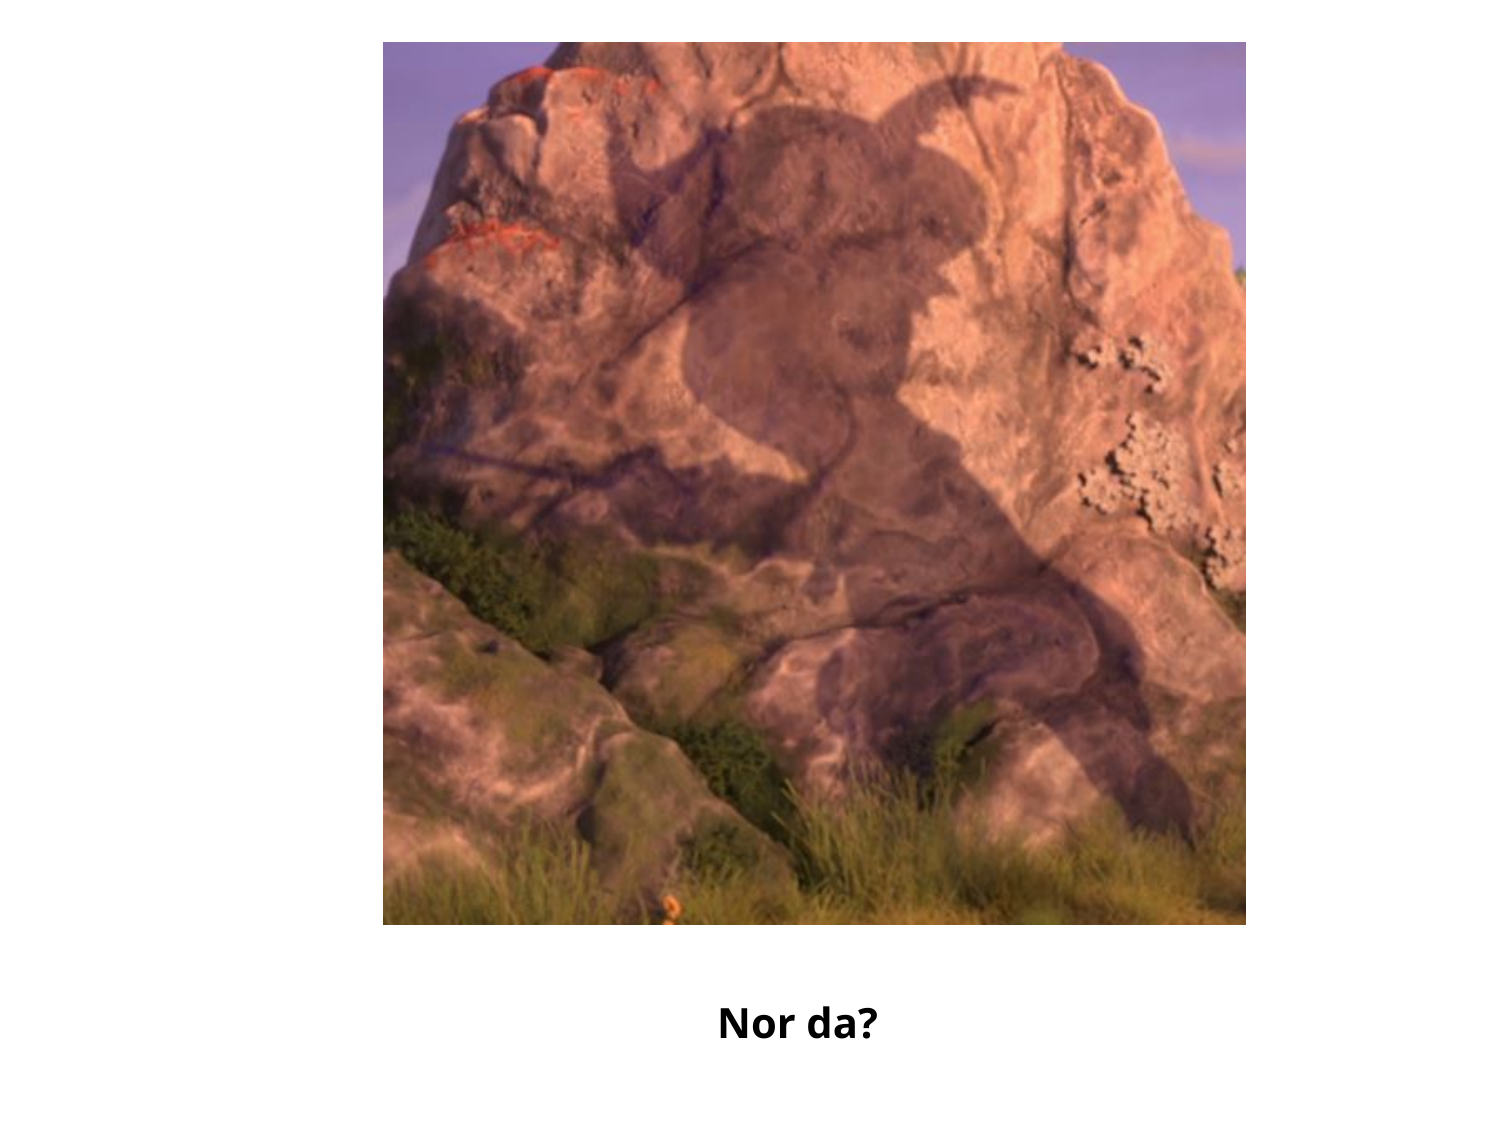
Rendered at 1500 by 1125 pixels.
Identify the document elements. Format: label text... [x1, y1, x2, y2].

picture [383, 42, 1246, 925]
text_box Nor da? [620, 989, 987, 1055]
